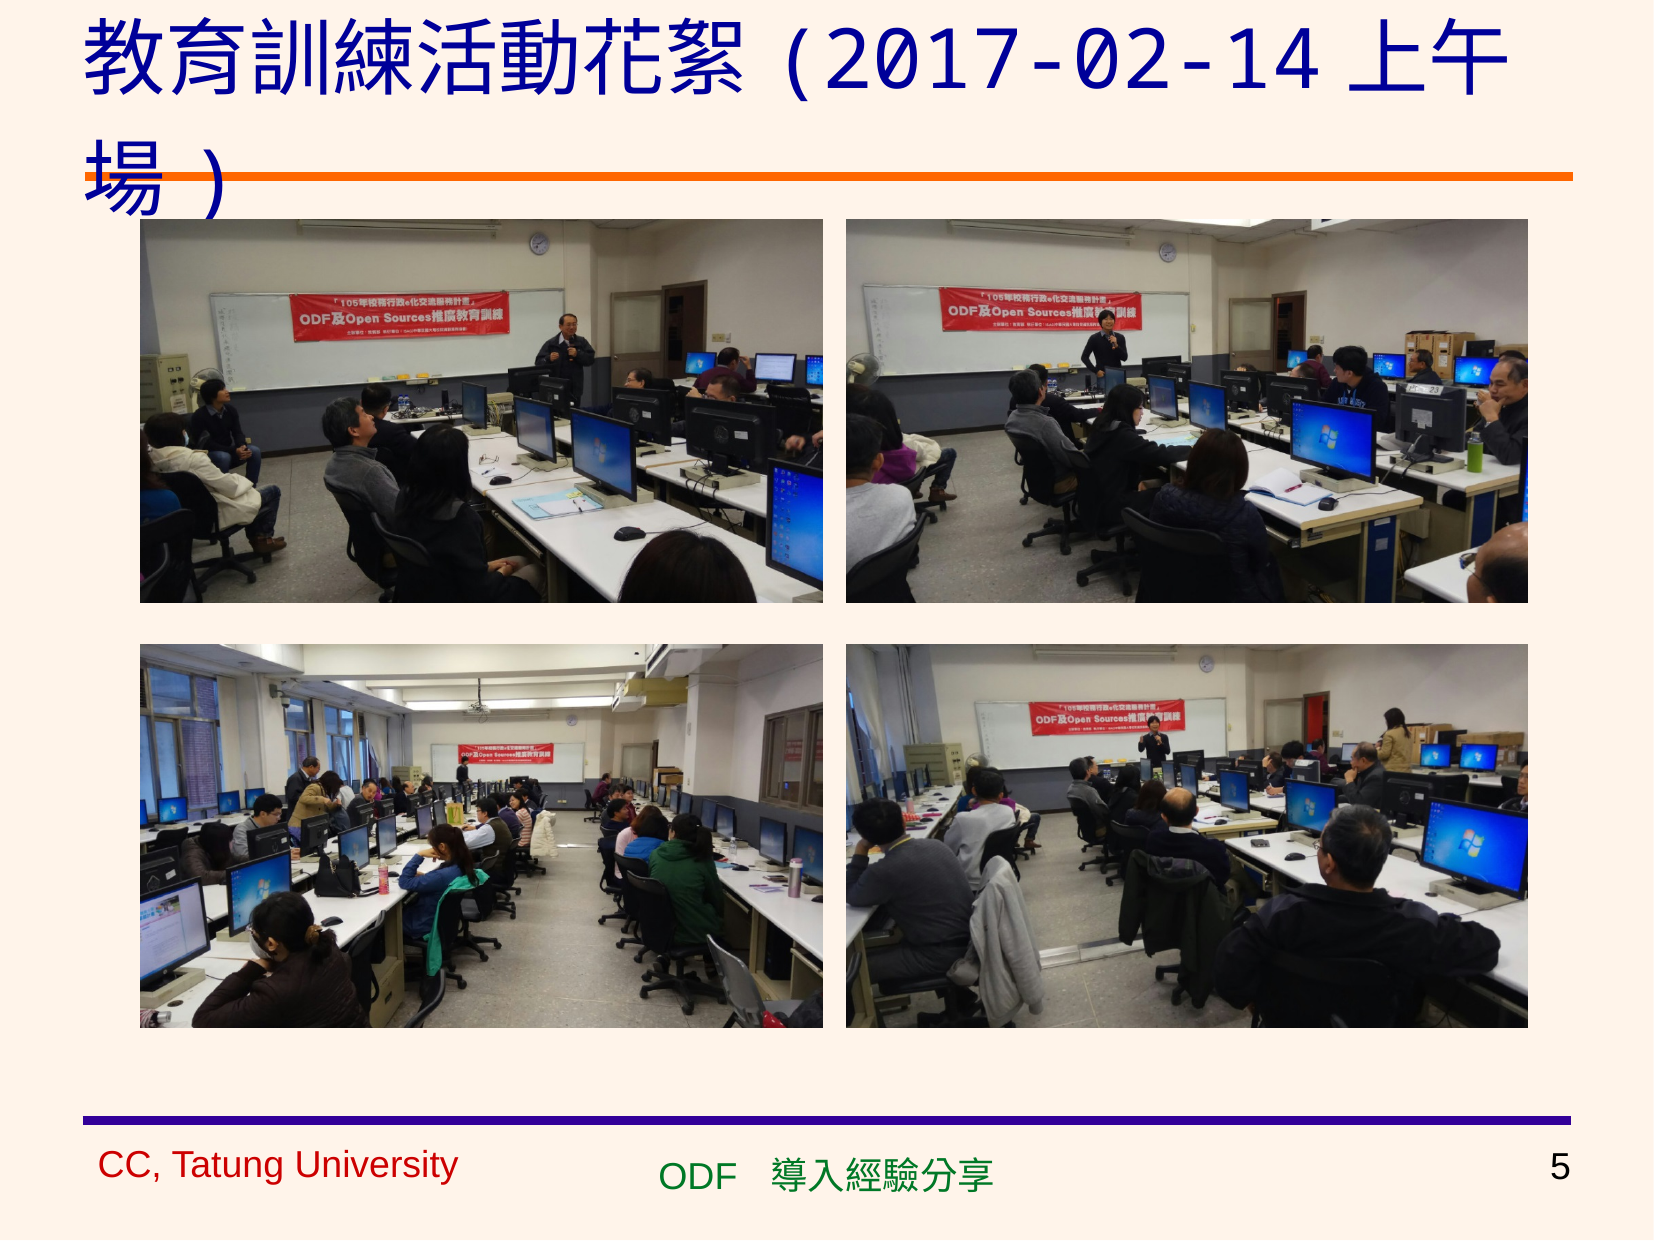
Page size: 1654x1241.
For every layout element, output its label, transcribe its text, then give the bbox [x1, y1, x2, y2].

picture [139, 218, 1528, 1028]
title 教育訓練活動花絮(2017-02-14上午場) [82, 49, 1571, 178]
